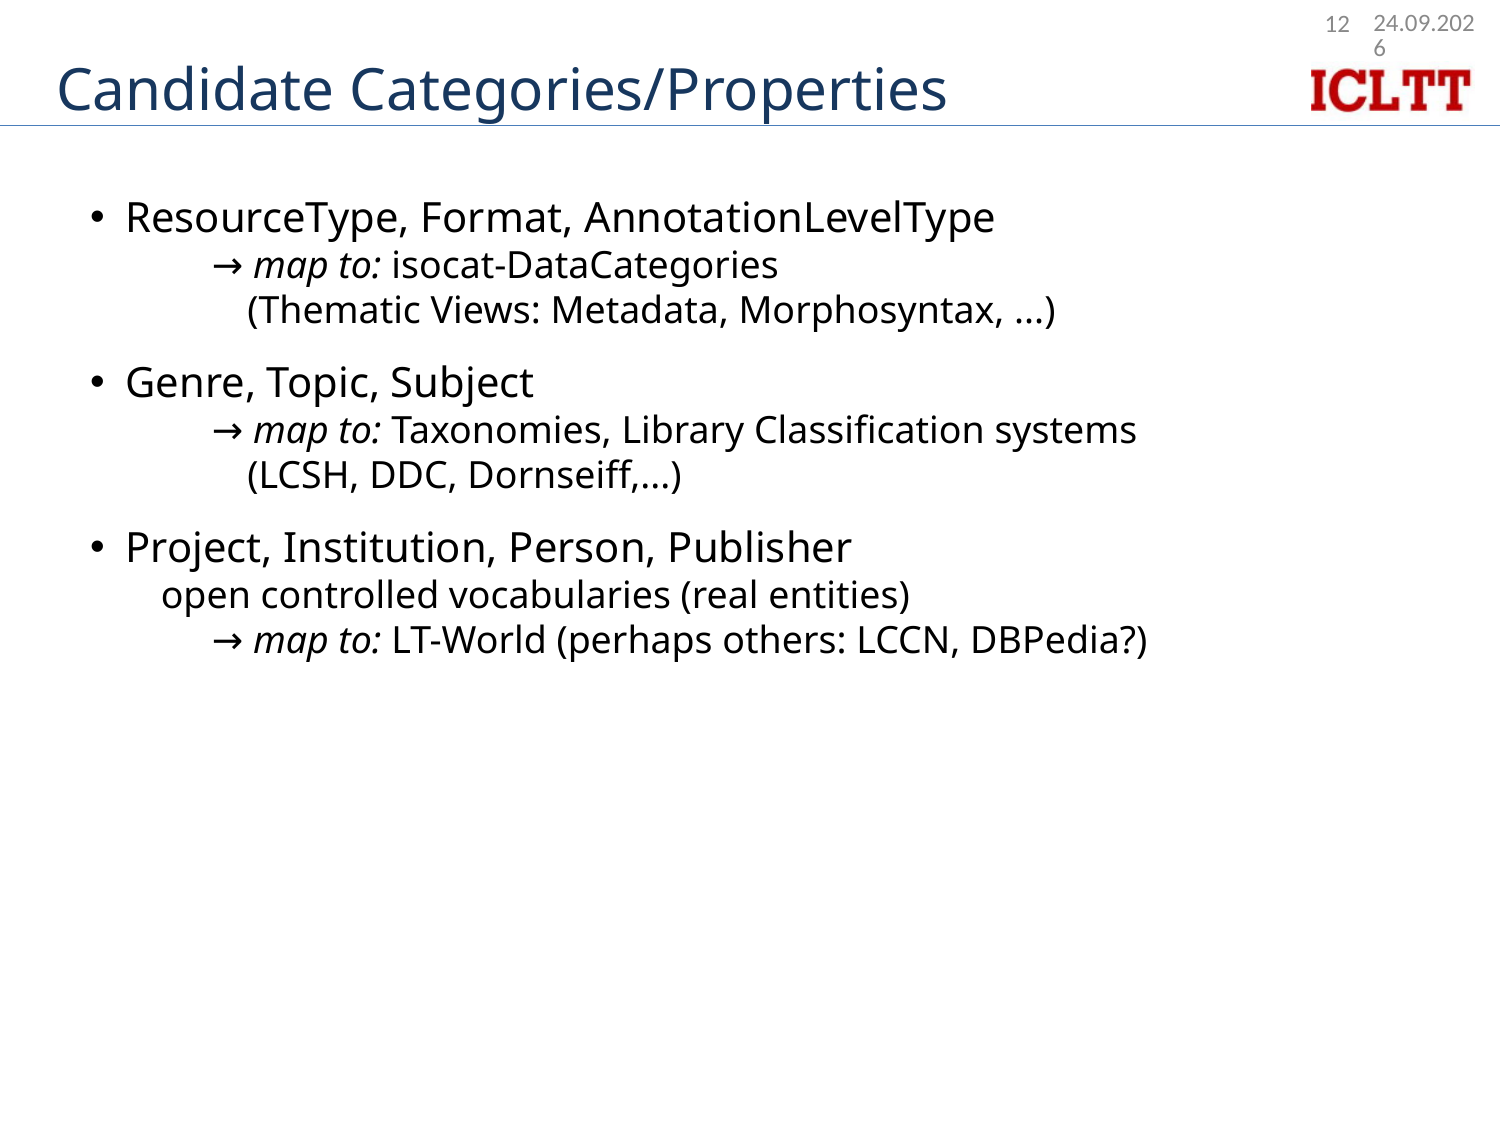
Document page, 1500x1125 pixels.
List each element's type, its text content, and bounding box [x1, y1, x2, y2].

list ResourceType, Format, AnnotationLevelType → map to: isocat-DataCategories (Thematic Views: Metadata, Morphosyntax, ...) Genre, Topic, Subject → map to: Taxonomies, Library Classification systems (LCSH, DDC, Dornseiff,...) Project, Institution, Person, Publisher open controlled vocabularies (real entities) → map to: LT-World (perhaps others: LCCN, DBPedia?) [75, 183, 1500, 1004]
title Candidate Categories/Properties [41, 45, 1426, 126]
picture [1426, 61, 1475, 121]
